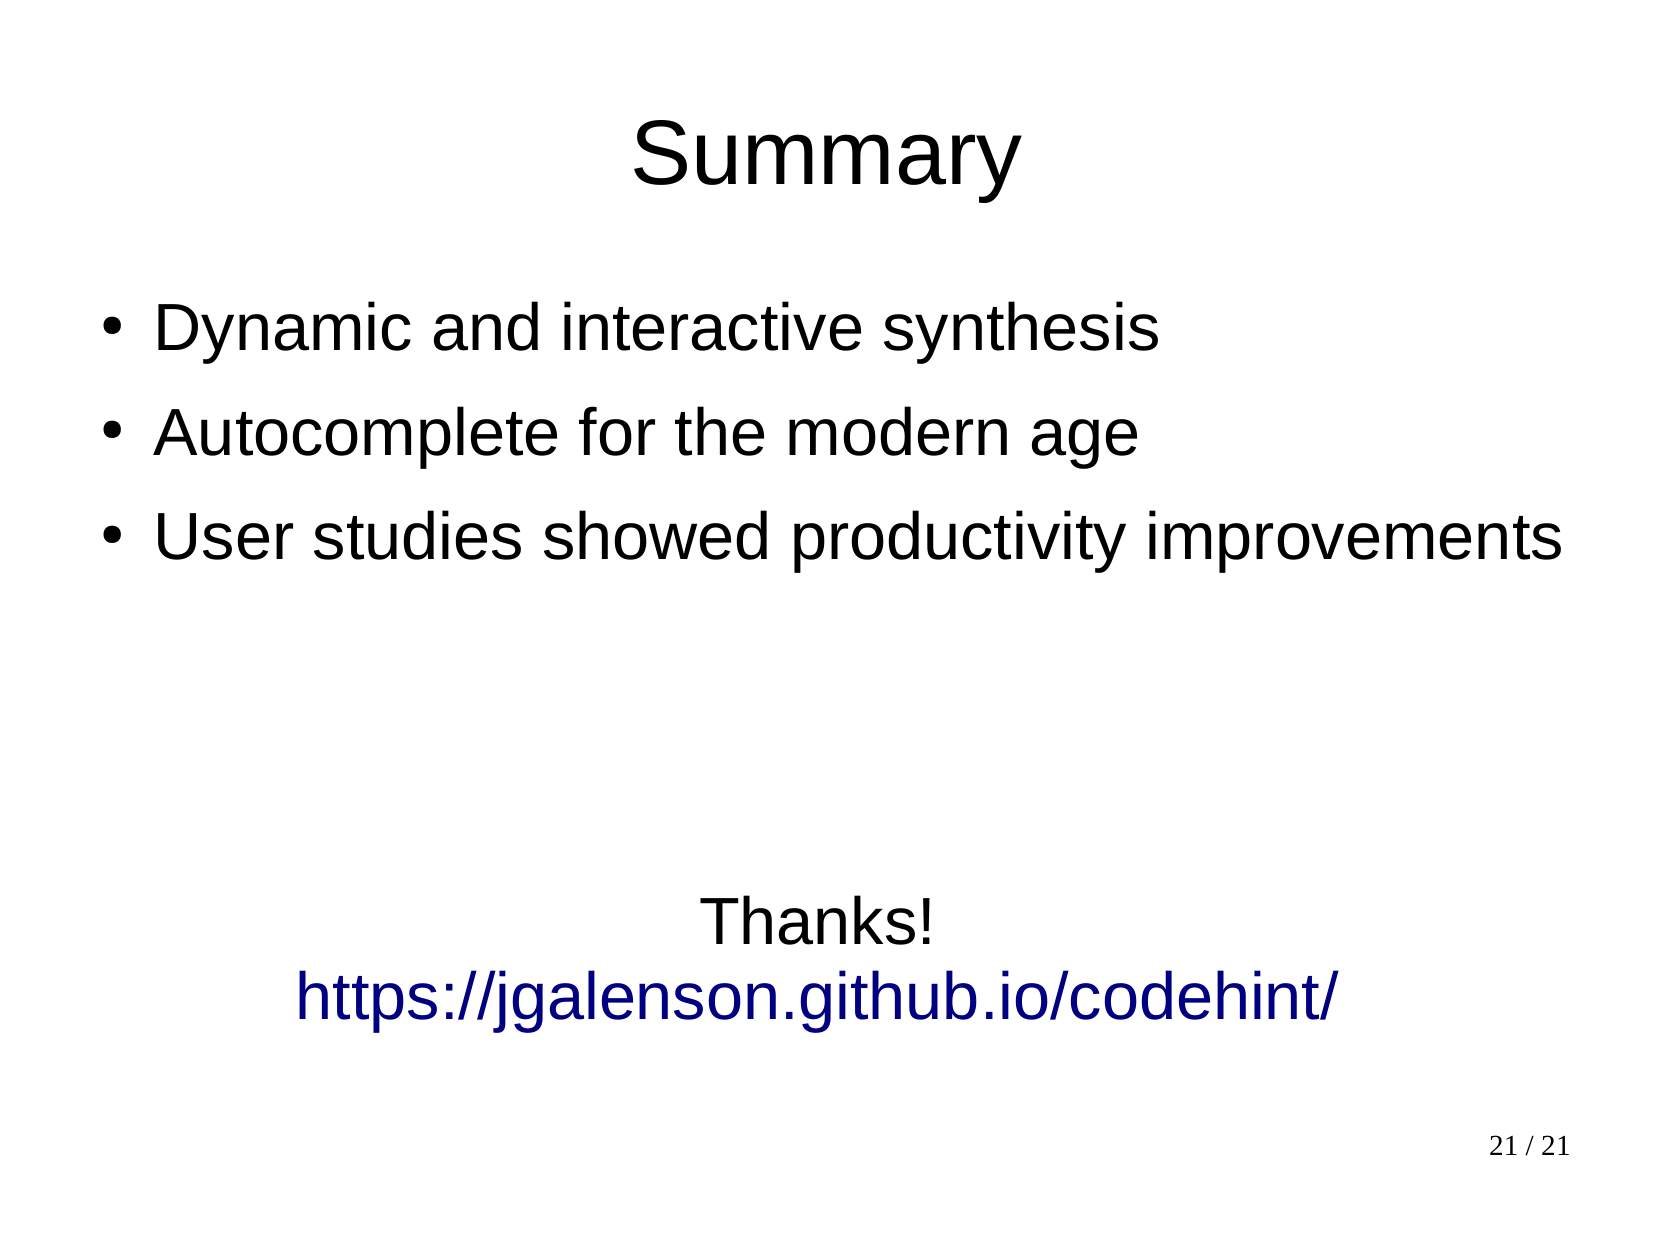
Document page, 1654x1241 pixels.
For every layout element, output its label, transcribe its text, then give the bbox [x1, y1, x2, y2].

title Summary [82, 49, 1571, 257]
list Dynamic and interactive synthesis Autocomplete for the modern age User studies showed productivity improvements [82, 290, 1571, 1010]
text_box Thanks! https://jgalenson.github.io/codehint/ [281, 876, 1359, 1041]
